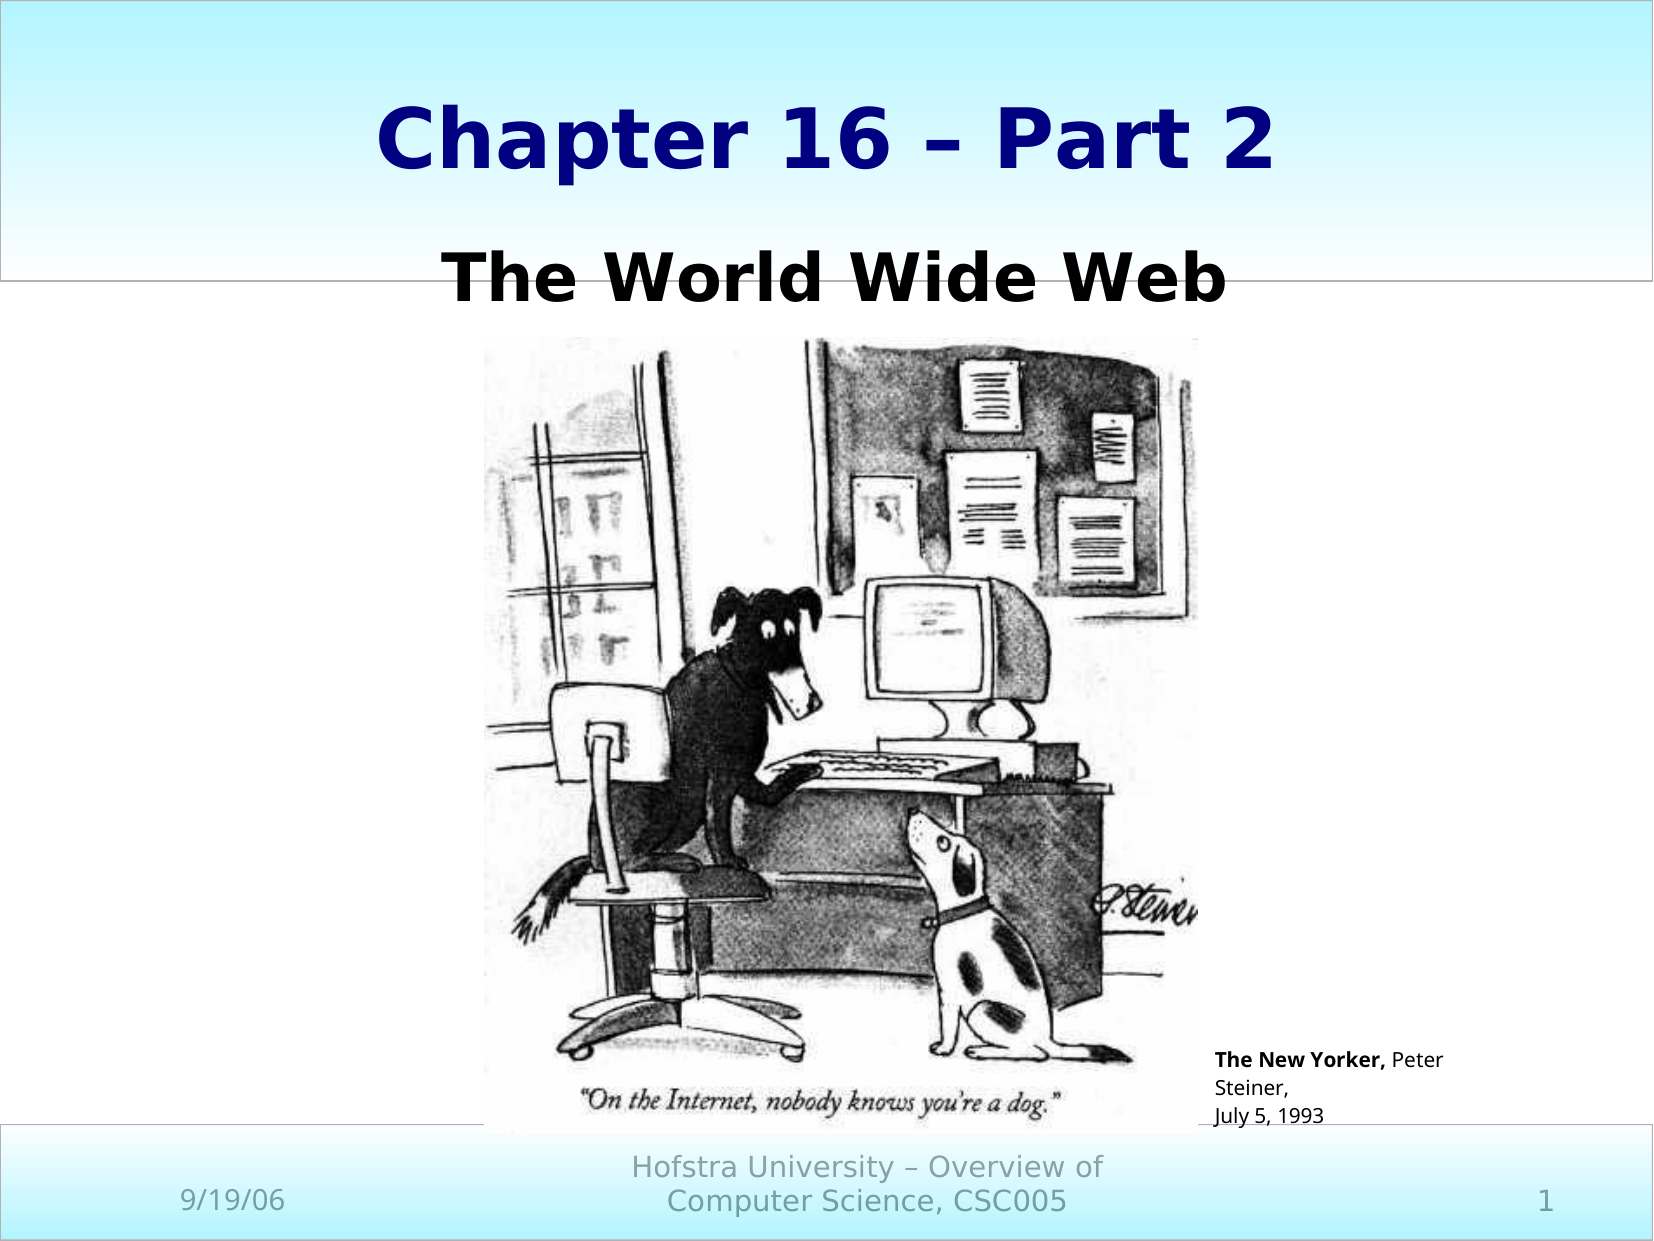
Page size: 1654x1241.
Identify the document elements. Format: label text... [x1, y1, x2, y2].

subtitle The World Wide Web [95, 191, 1501, 366]
title Chapter 16 – Part 2 [78, 77, 1576, 203]
text_box The New Yorker, Peter Steiner, July 5, 1993 [1200, 1037, 1463, 1140]
picture [484, 337, 1198, 1134]
